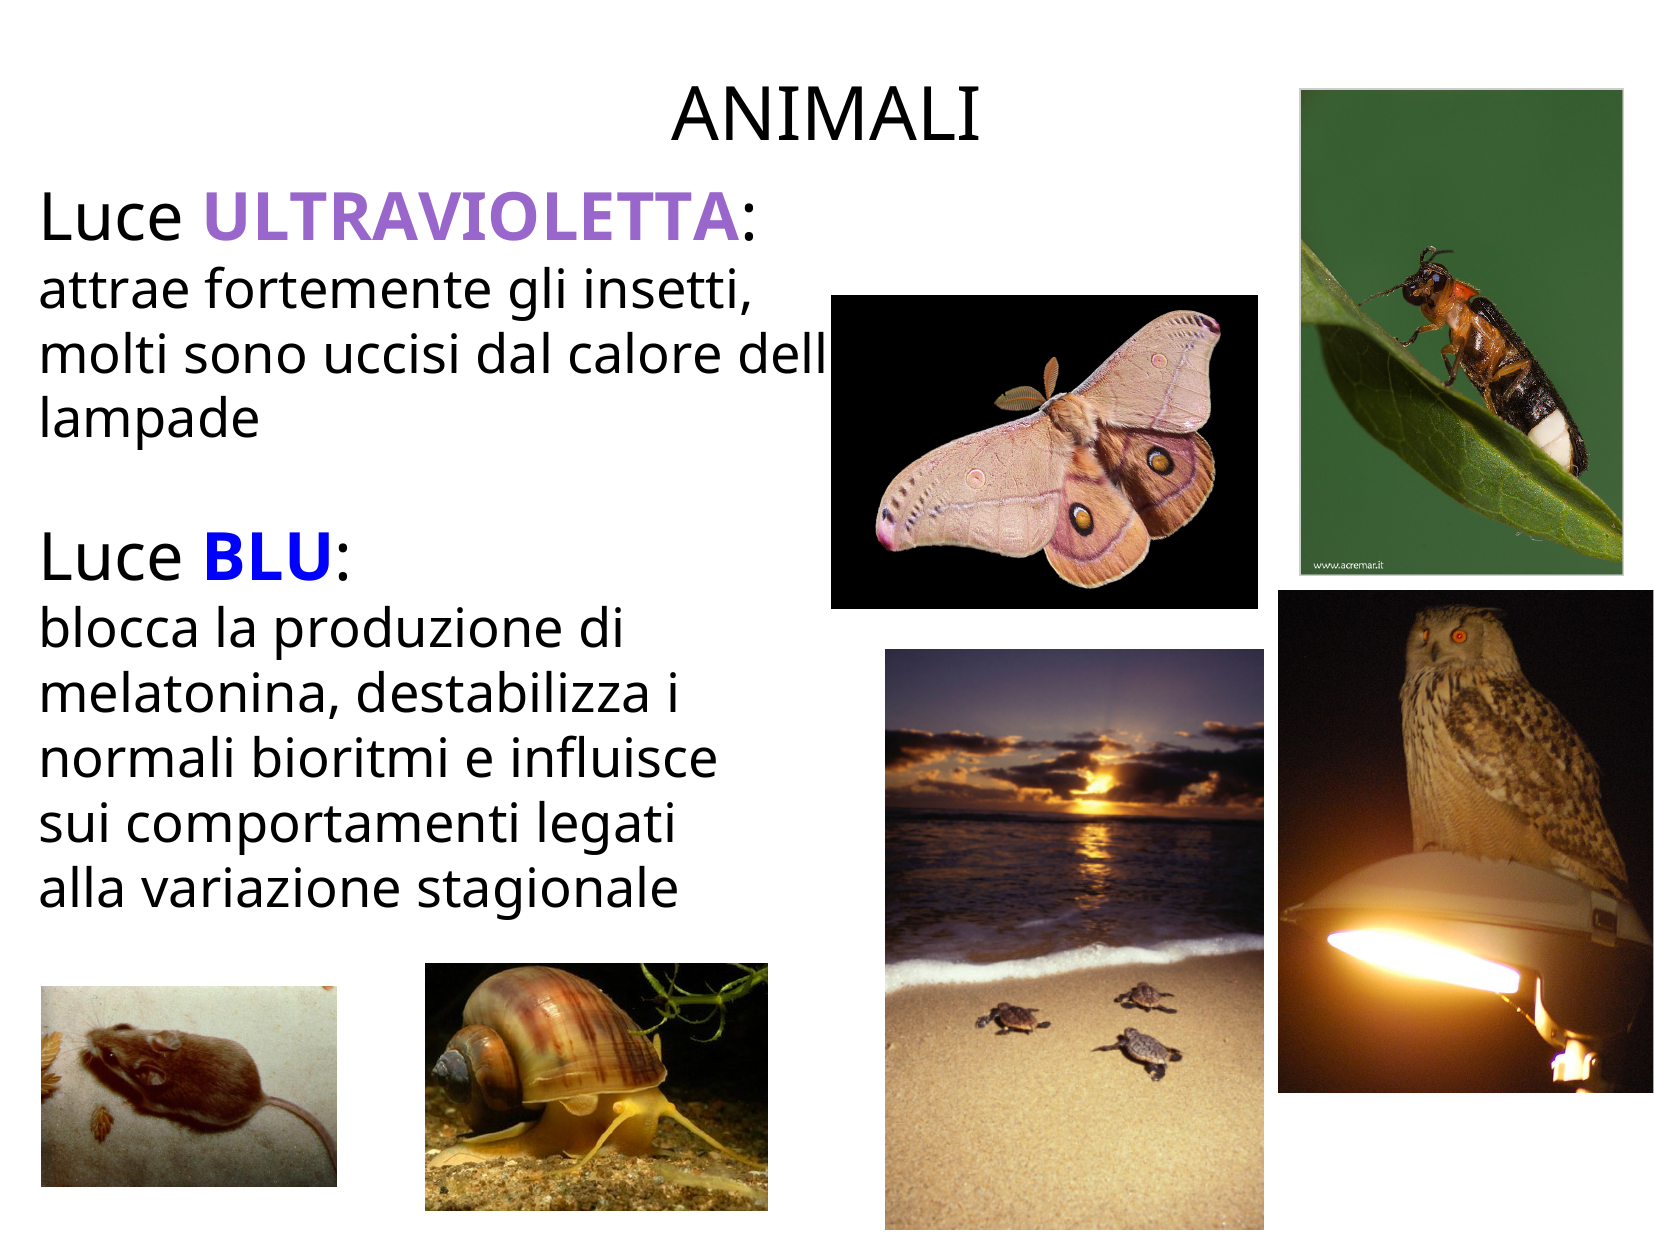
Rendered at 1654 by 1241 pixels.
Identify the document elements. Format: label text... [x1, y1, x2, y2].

title Luce ULTRAVIOLETTA: attrae fortemente gli insetti, molti sono uccisi dal calore delle lampade Luce BLU: blocca la produzione di melatonina, destabilizza i normali bioritmi e influisce sui comportamenti legati alla variazione stagionale [23, 147, 880, 945]
title ANIMALI [124, 44, 1530, 176]
picture [1278, 590, 1654, 1093]
picture [425, 963, 768, 1211]
picture [885, 649, 1264, 1230]
picture [41, 986, 337, 1187]
picture [1299, 88, 1624, 576]
picture [831, 295, 1258, 609]
